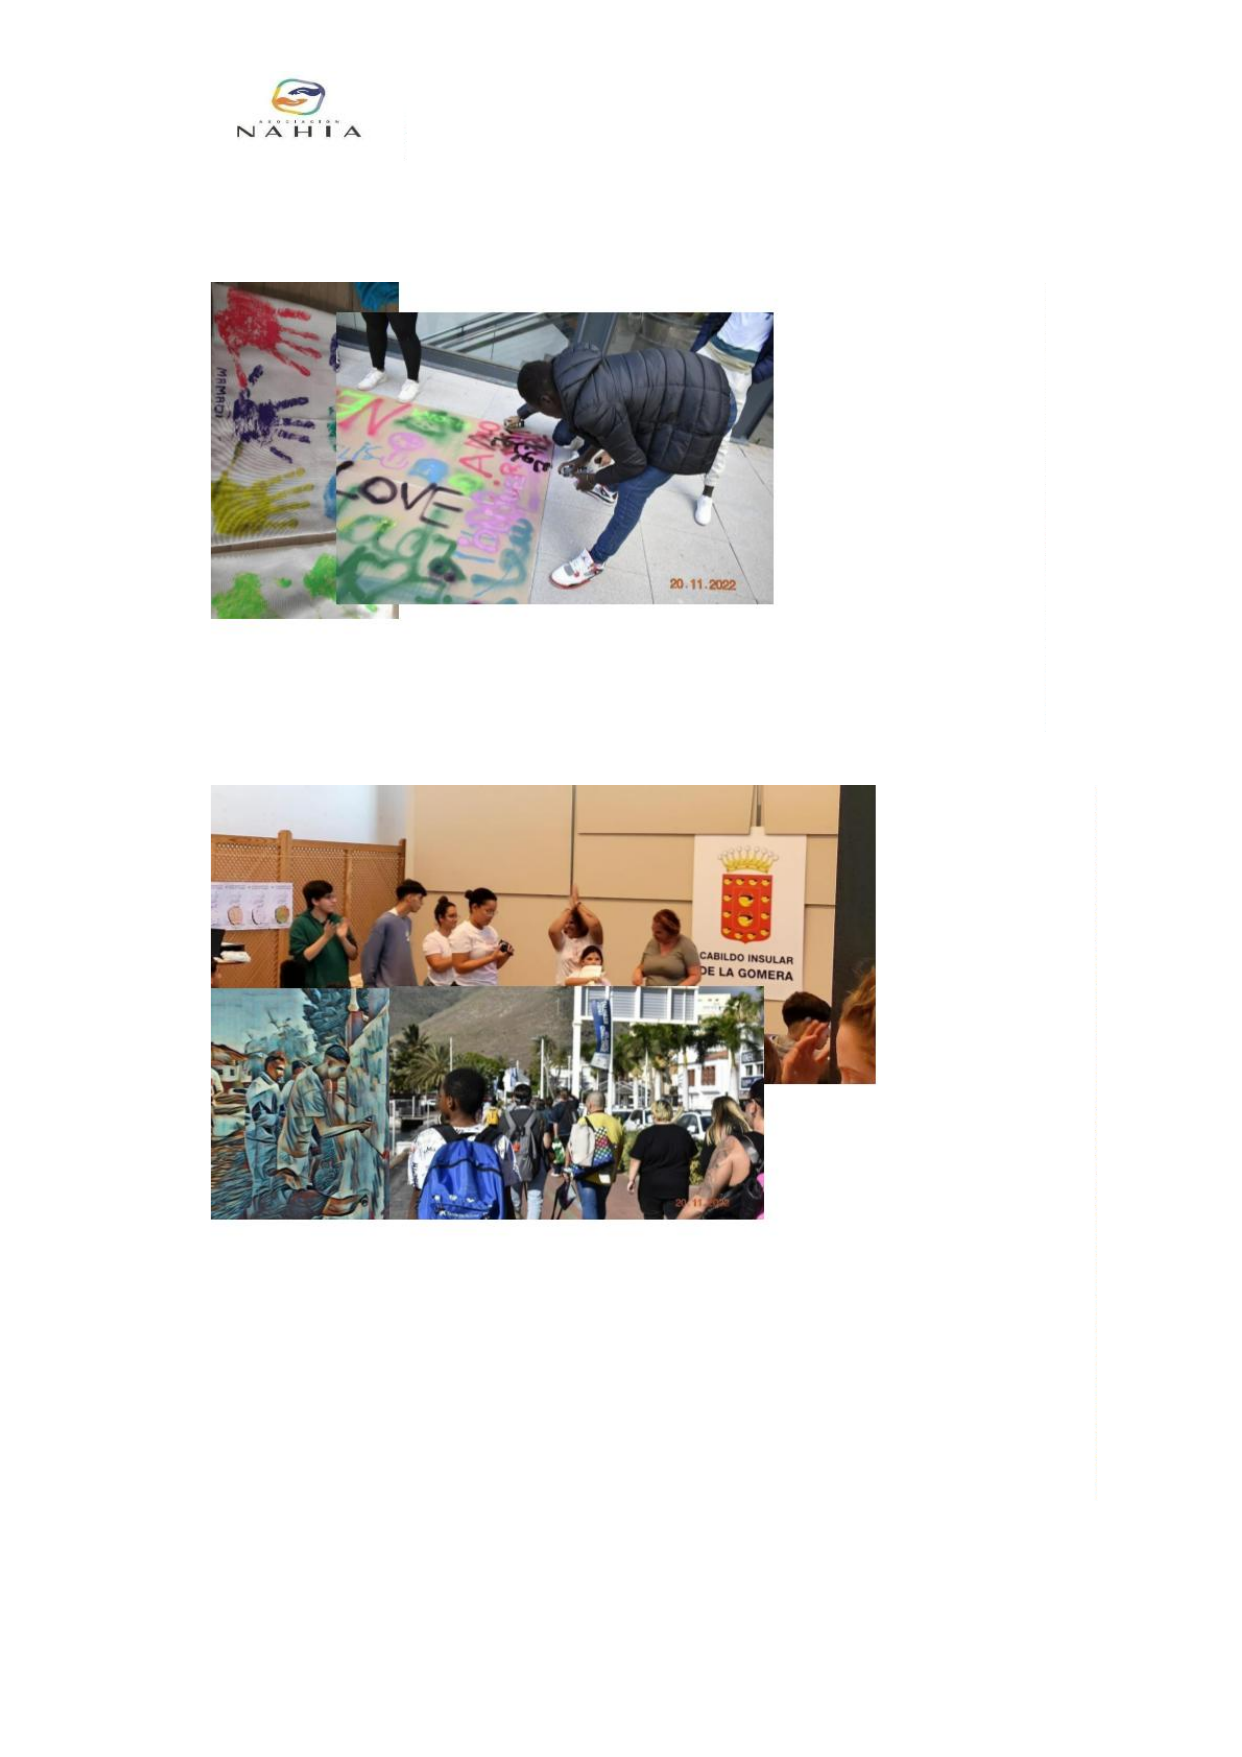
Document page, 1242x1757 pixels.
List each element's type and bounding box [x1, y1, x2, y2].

text_box [210, 282, 1046, 732]
text_box [210, 785, 1098, 1501]
text_box [236, 71, 407, 164]
